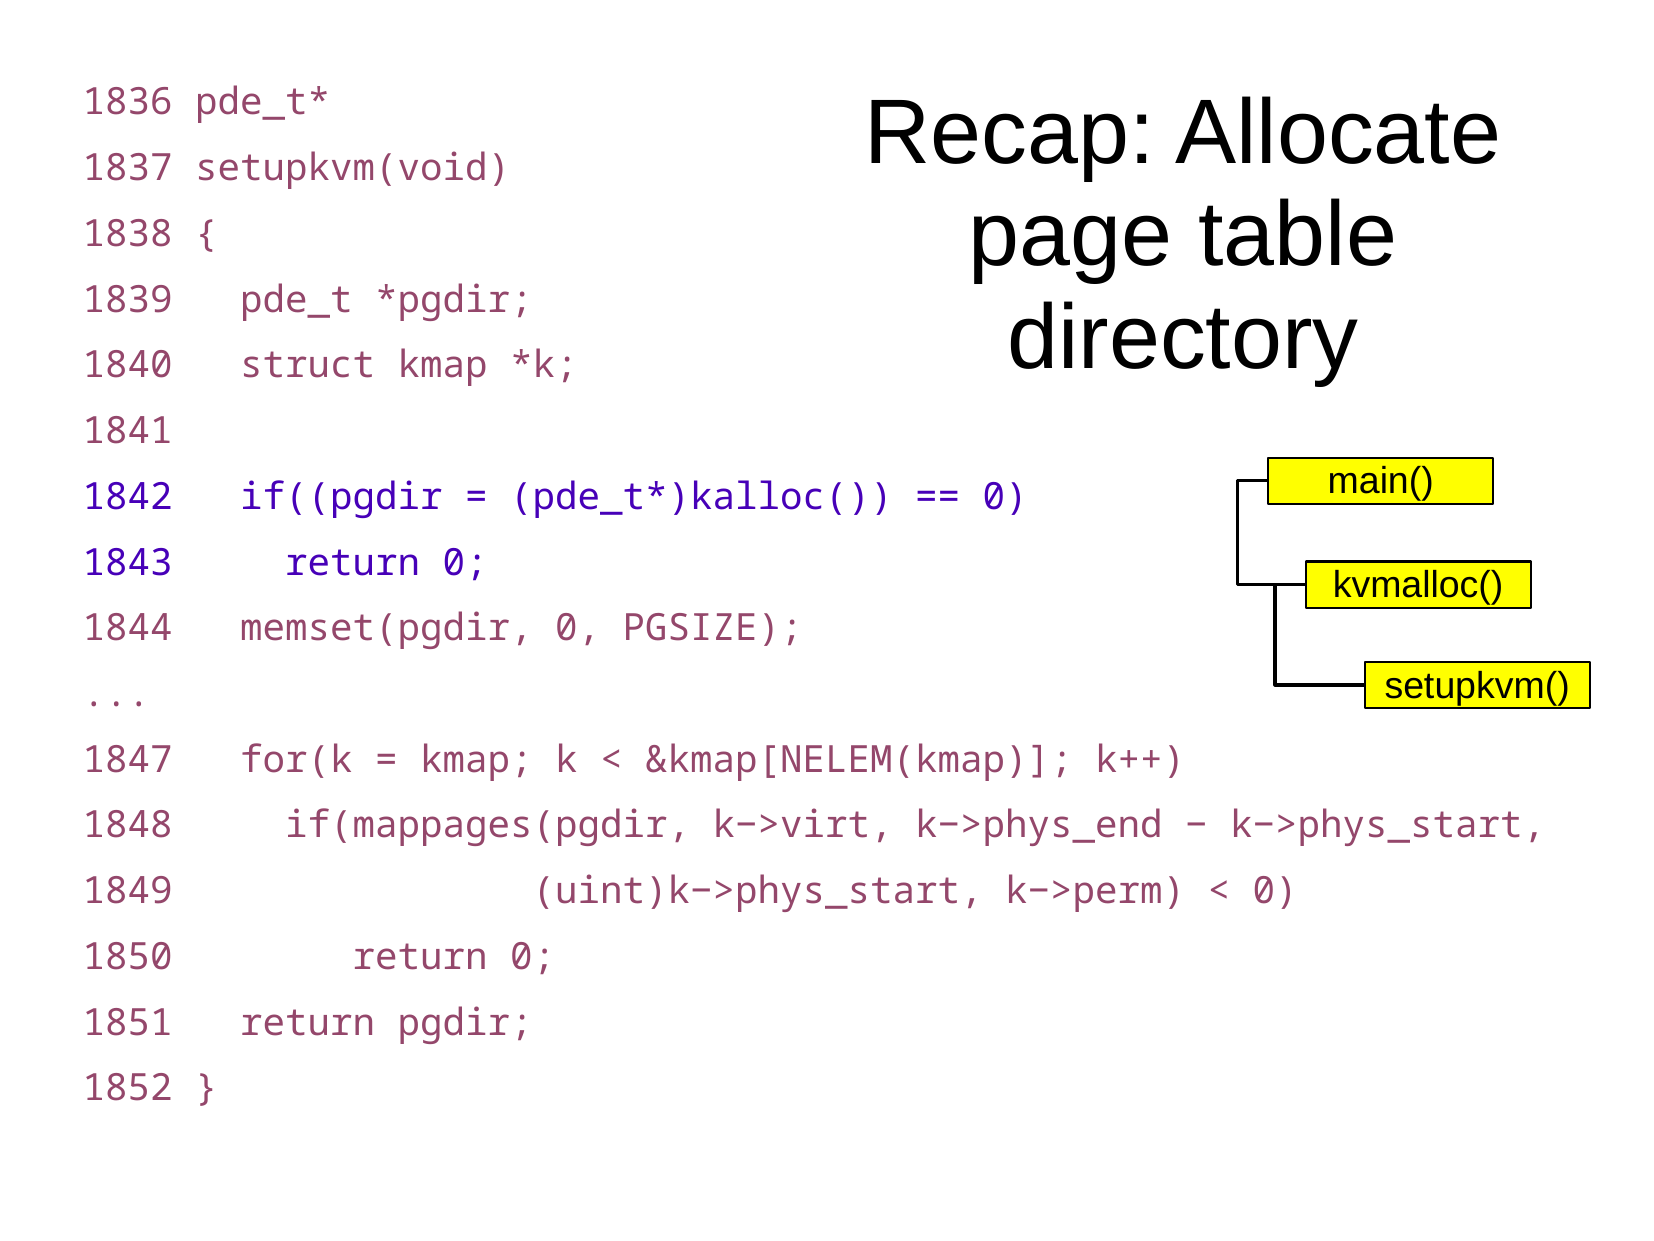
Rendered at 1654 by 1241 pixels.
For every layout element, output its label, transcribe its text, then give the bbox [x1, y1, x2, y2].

text_box setupkvm() [1364, 661, 1590, 709]
list 1836 pde_t* 1837 setupkvm(void) 1838 { 1839 pde_t *pgdir; 1840 struct kmap *k; 1841 1842 if((pgdir = (pde_t*)kalloc()) == 0) 1843 return 0; 1844 memset(pgdir, 0, PGSIZE); ... 1847 for(k = kmap; k < &kmap[NELEM(kmap)]; k++) 1848 if(mappages(pgdir, k−>virt, k−>phys_end − k−>phys_start, 1849 (uint)k−>phys_start, k−>perm) < 0) 1850 return 0; 1851 return pgdir; 1852 } [82, 75, 1571, 1163]
text_box main() [1268, 457, 1494, 504]
text_box kvmalloc() [1305, 561, 1531, 608]
title Recap: Allocate page table directory [791, 79, 1576, 389]
